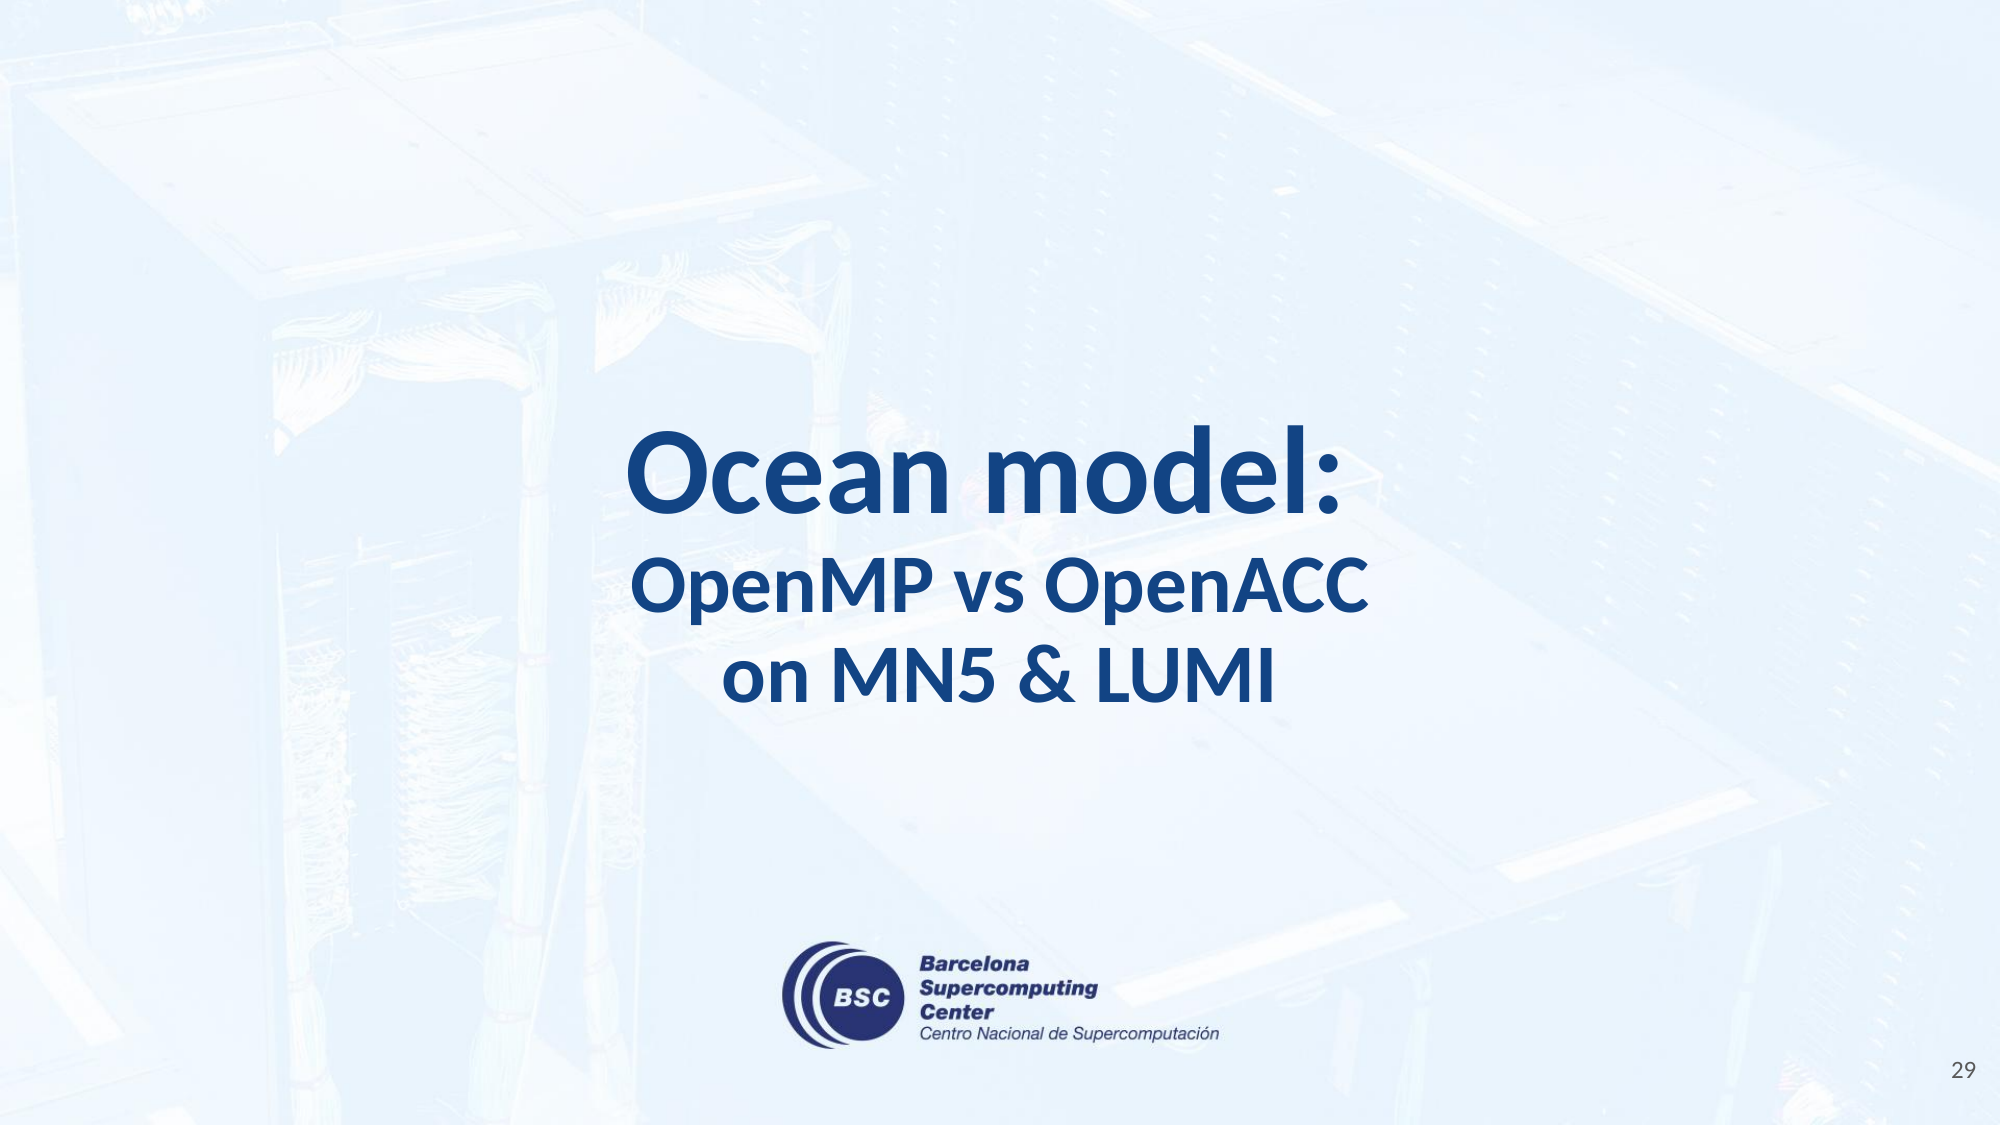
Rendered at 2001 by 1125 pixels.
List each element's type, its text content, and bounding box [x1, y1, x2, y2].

slide_number <number> [1871, 1038, 1992, 1125]
text_box Ocean model: OpenMP vs OpenACC on MN5 & LUMI [324, 493, 1675, 632]
picture [0, 0, 2001, 1125]
